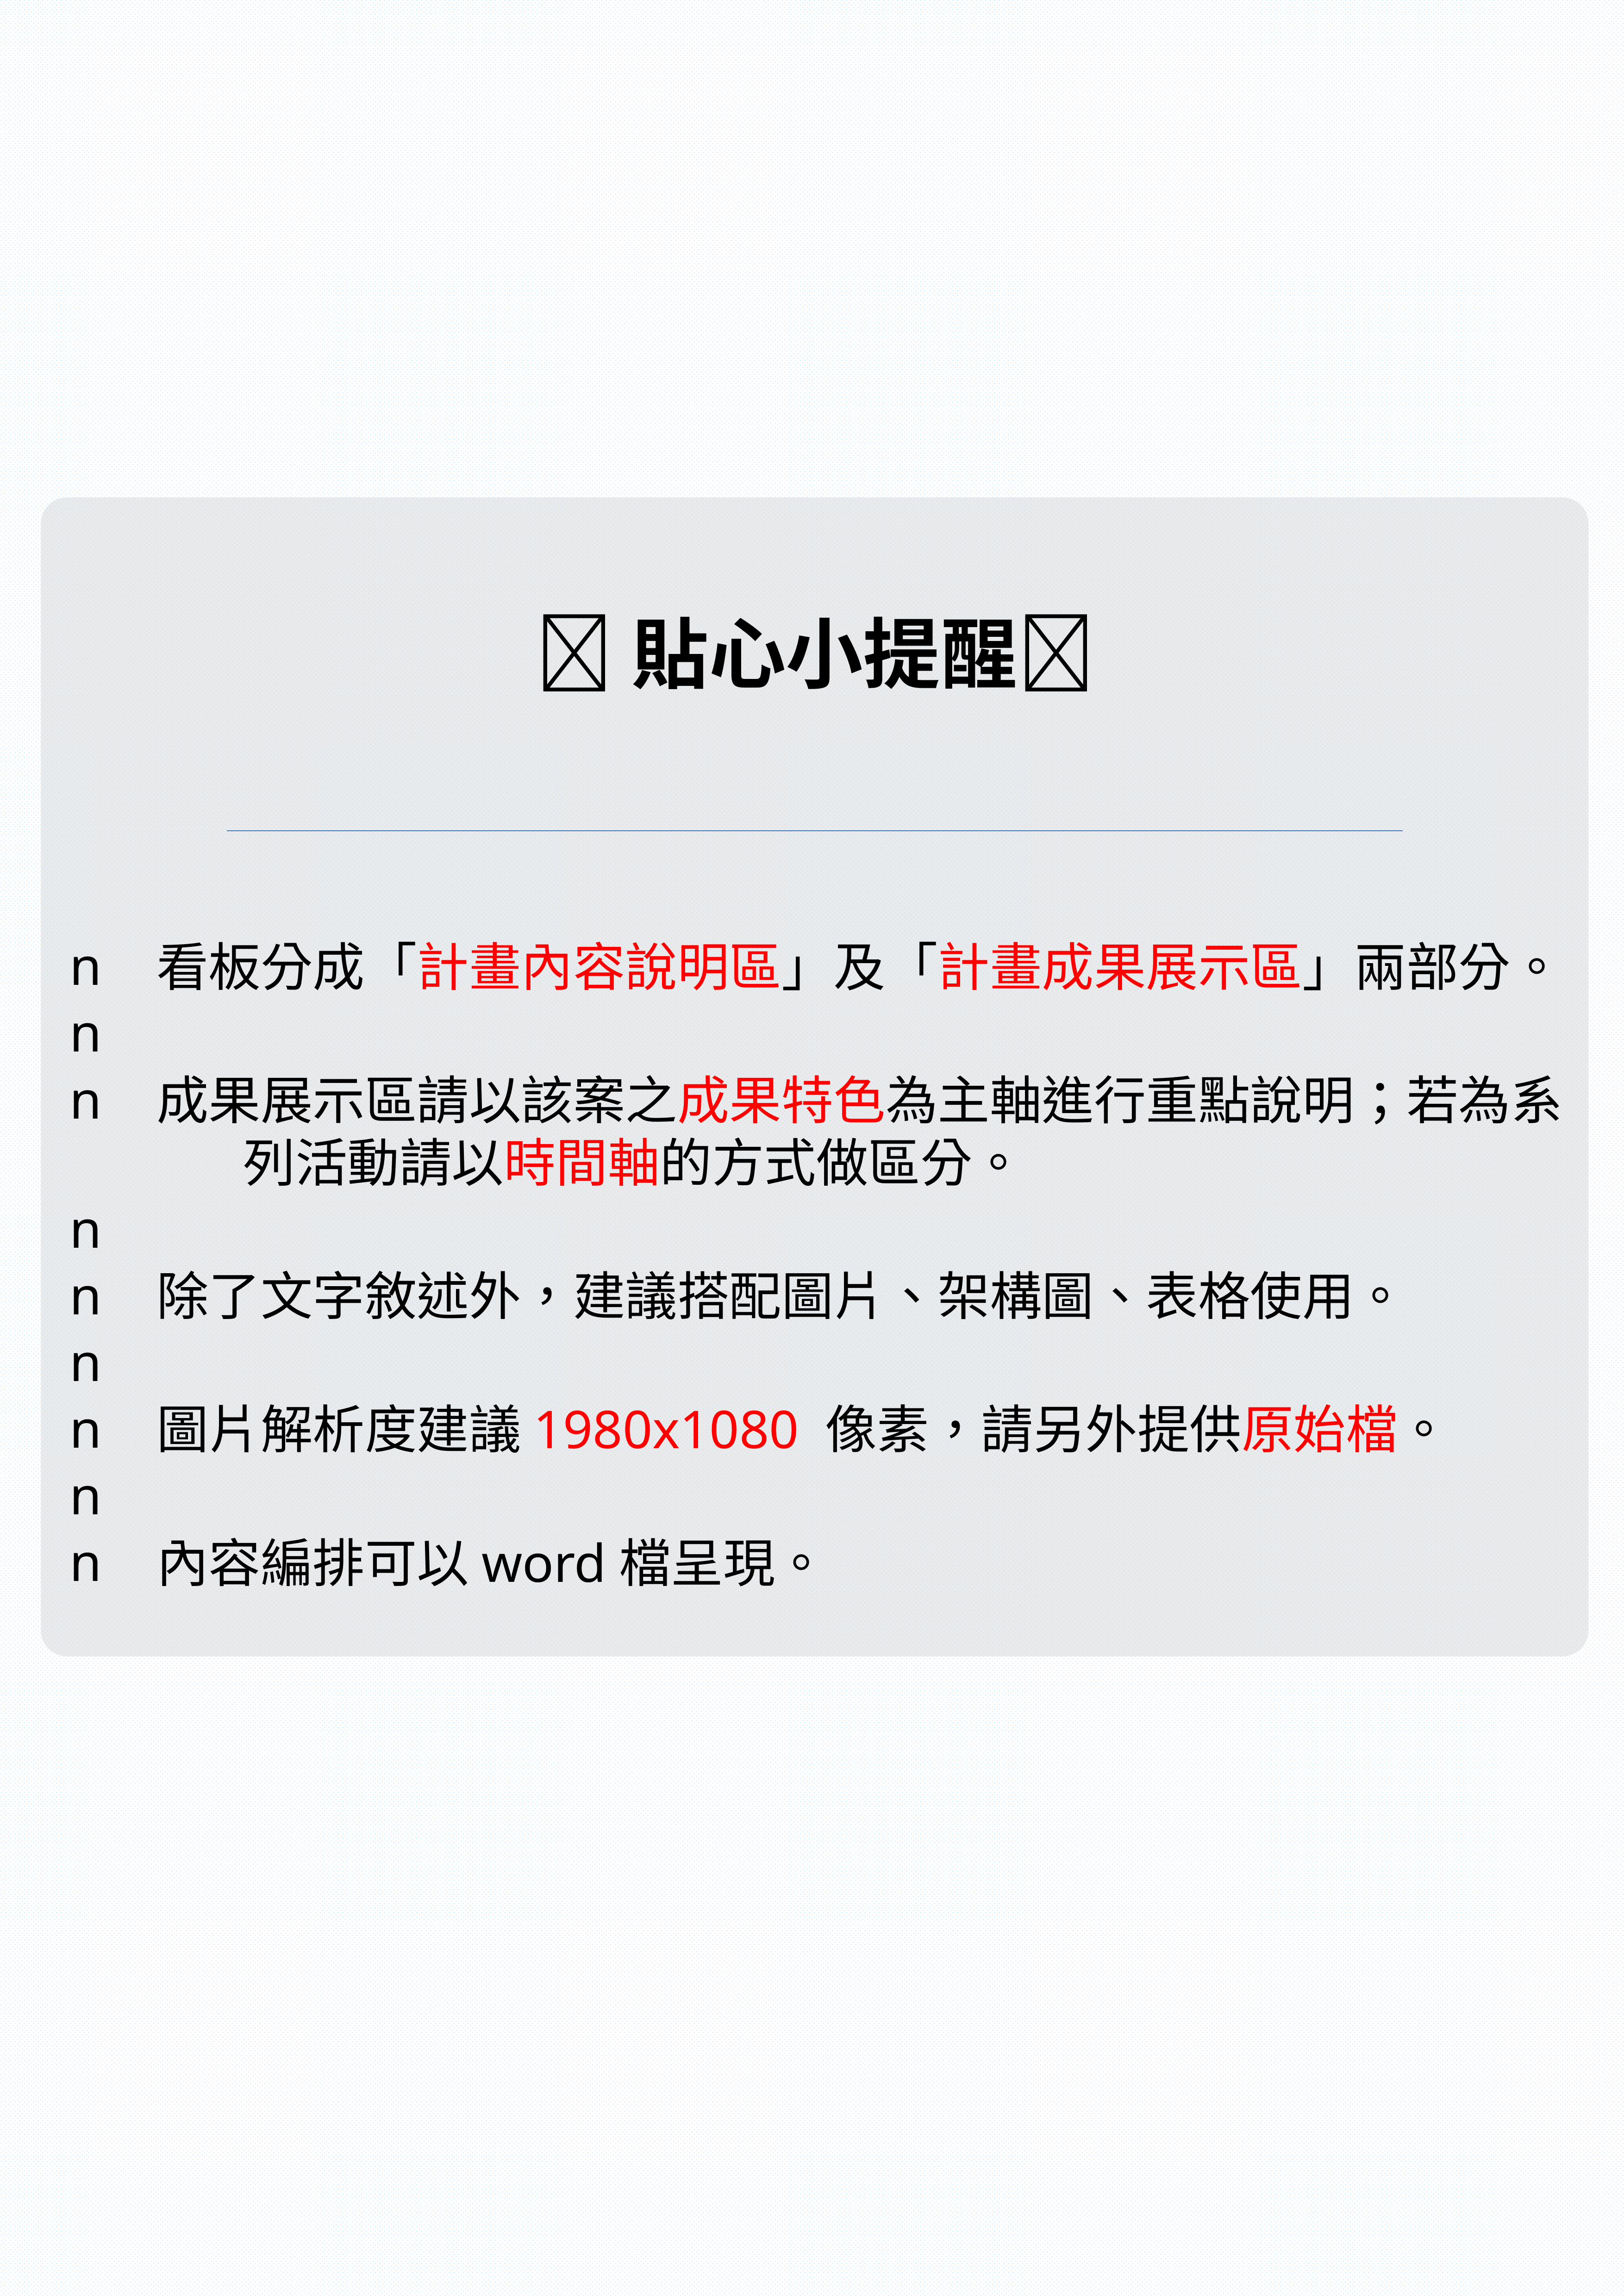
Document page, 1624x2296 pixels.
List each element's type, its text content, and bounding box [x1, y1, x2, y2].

text_box [41, 497, 1589, 1656]
title 貼心小提醒 [84, 460, 1546, 843]
text_box 看板分成「計畫內容說明區」及「計畫成果展示區」兩部分。 成果展示區請以該案之成果特色為主軸進行重點說明；若為系列活動請以時間軸的方式做區分。 除了文字敘述外，建議搭配圖片、架構圖、表格使用。 圖片解析度建議1980x1080 像素，請另外提供原始檔。 內容編排可以word檔呈現。 [62, 863, 1570, 1569]
